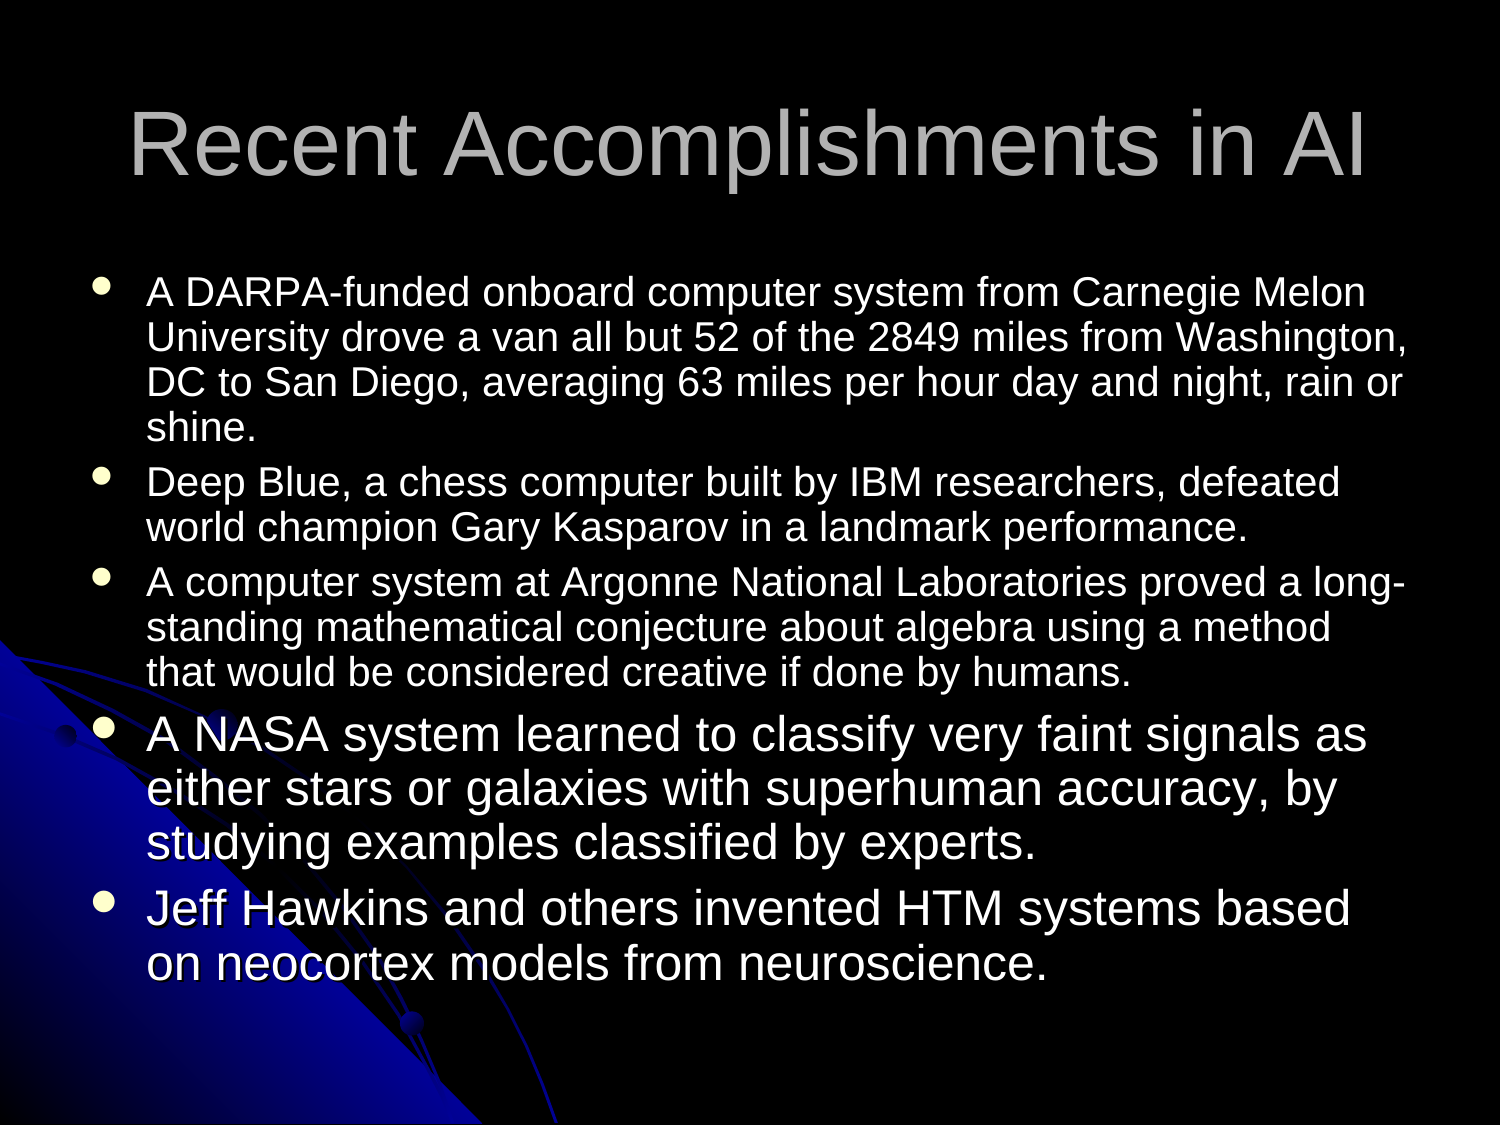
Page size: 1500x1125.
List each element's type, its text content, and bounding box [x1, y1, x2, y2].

list A DARPA-funded onboard computer system from Carnegie Melon University drove a van all but 52 of the 2849 miles from Washington, DC to San Diego, averaging 63 miles per hour day and night, rain or shine. Deep Blue, a chess computer built by IBM researchers, defeated world champion Gary Kasparov in a landmark performance. A computer system at Argonne National Laboratories proved a long-standing mathematical conjecture about algebra using a method that would be considered creative if done by humans. A NASA system learned to classify very faint signals as either stars or galaxies with superhuman accuracy, by studying examples classified by experts. Jeff Hawkins and others invented HTM systems based on neocortex models from neuroscience. [75, 262, 1426, 1006]
title Recent Accomplishments in AI [75, 45, 1426, 233]
